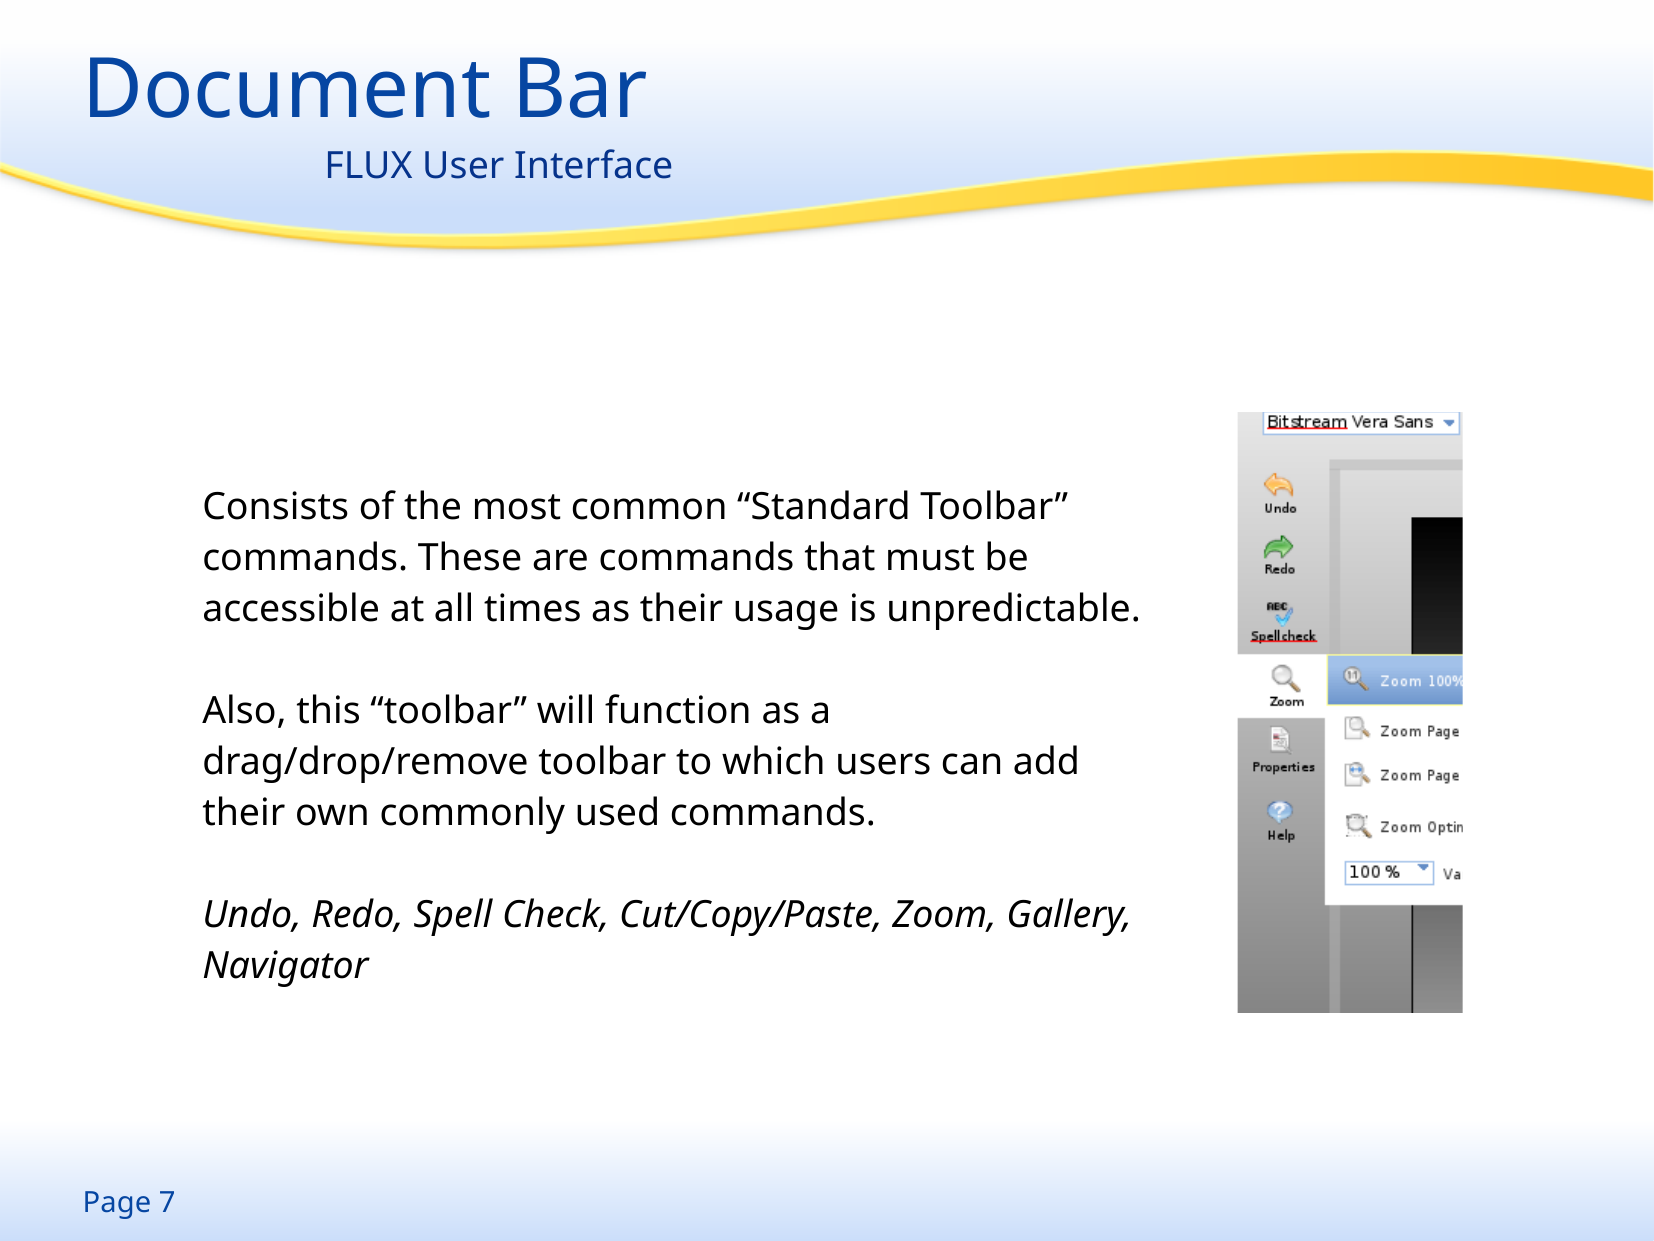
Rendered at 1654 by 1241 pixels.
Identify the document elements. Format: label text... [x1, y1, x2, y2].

picture [1237, 412, 1463, 1013]
title Document Bar [82, 23, 1565, 148]
text_box FLUX User Interface [82, 134, 916, 195]
text_box Consists of the most common “Standard Toolbar” commands. These are commands that must be accessible at all times as their usage is unpredictable. Also, this “toolbar” will function as a drag/drop/remove toolbar to which users can add their own commonly used commands. Undo, Redo, Spell Check, Cut/Copy/Paste, Zoom, Gallery, Navigator [187, 472, 1163, 938]
picture [0, 0, 1654, 259]
